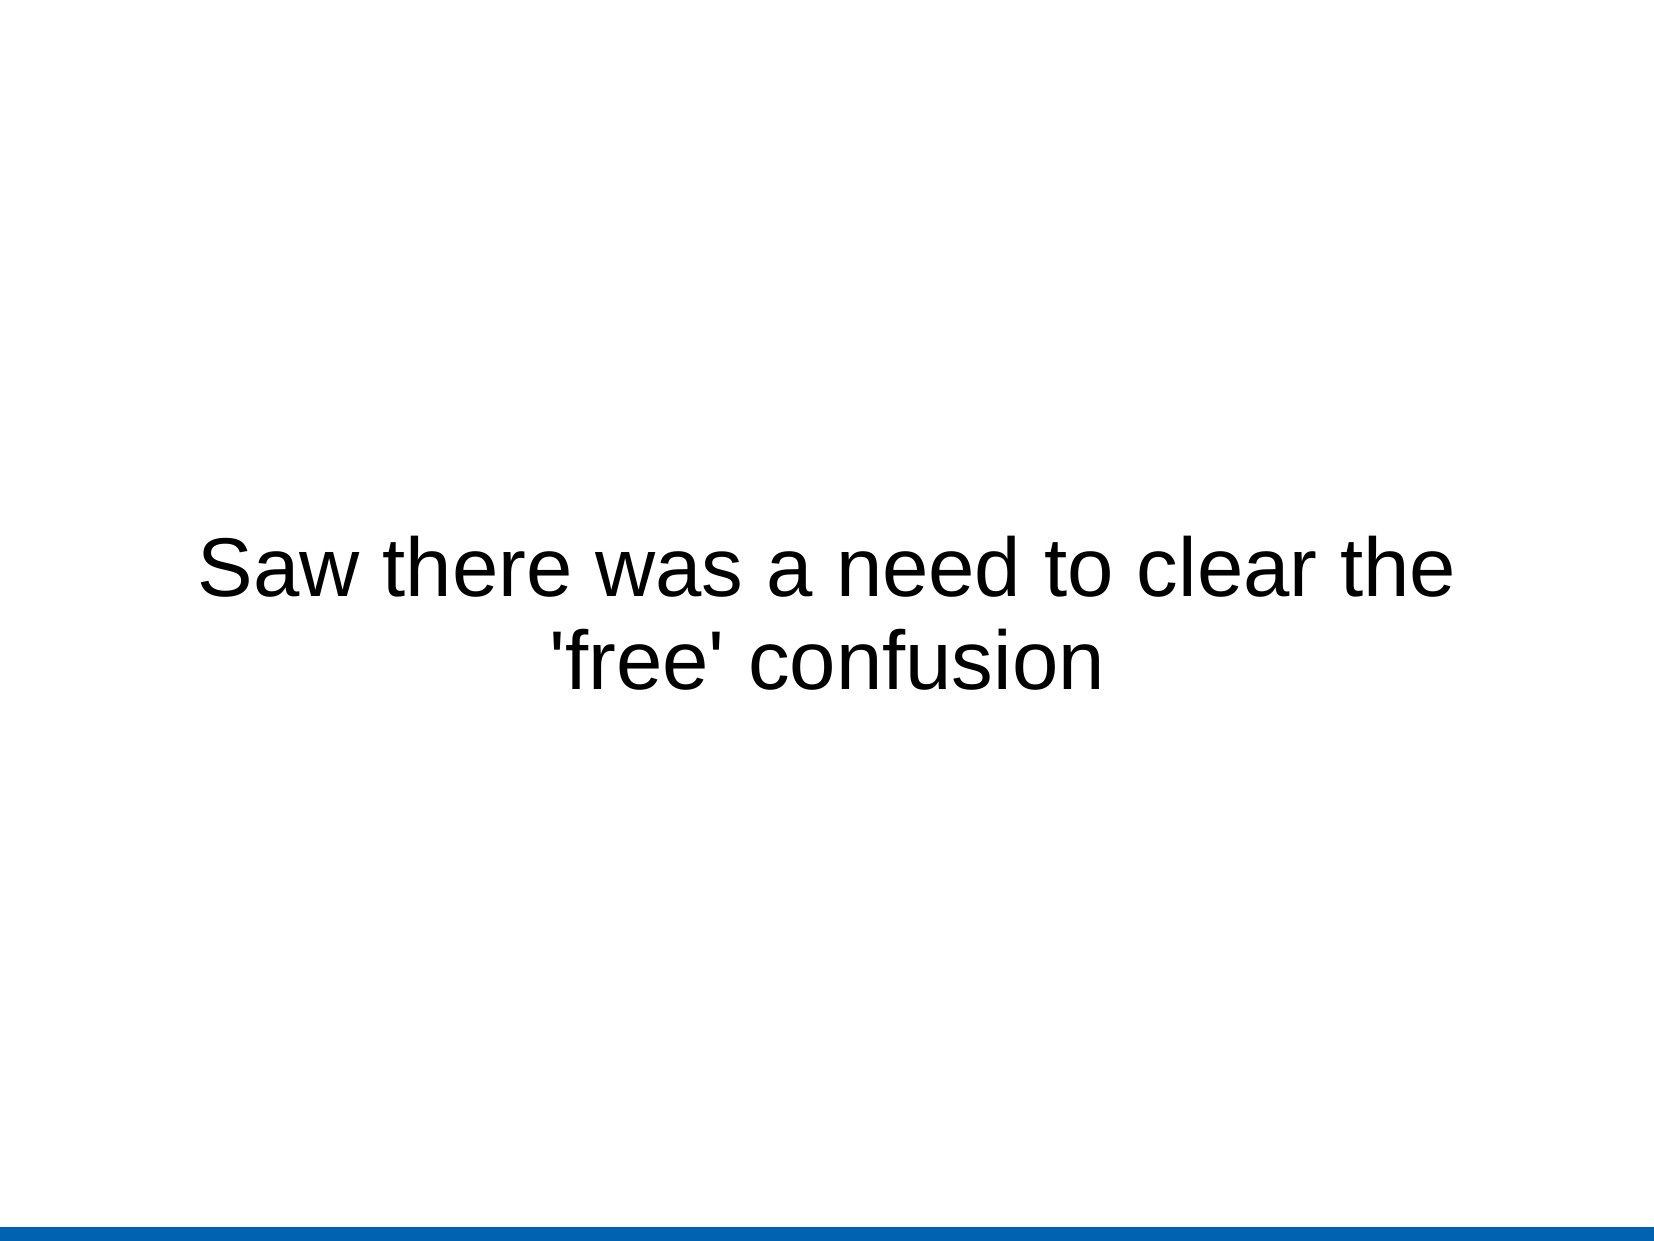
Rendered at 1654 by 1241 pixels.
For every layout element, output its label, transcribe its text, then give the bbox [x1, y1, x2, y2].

subtitle Saw there was a need to clear the 'free' confusion [121, 112, 1534, 1117]
